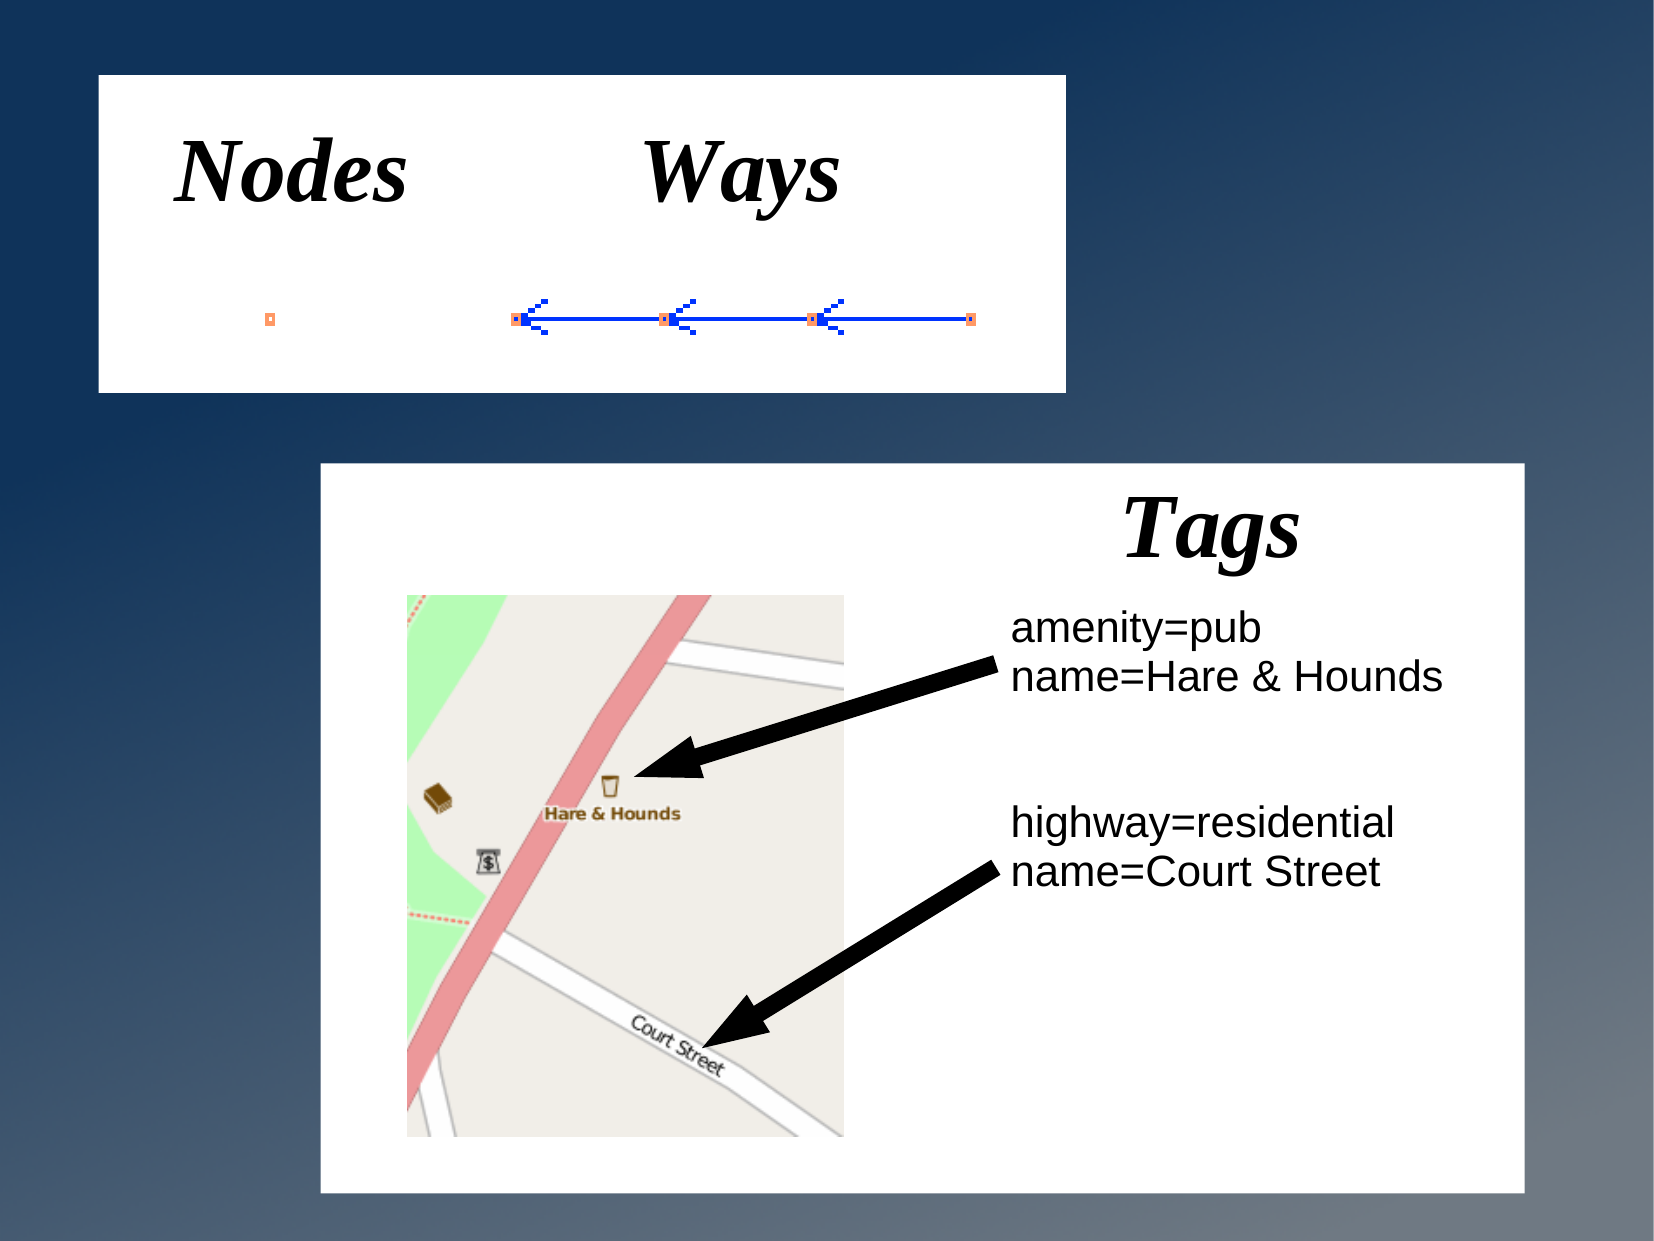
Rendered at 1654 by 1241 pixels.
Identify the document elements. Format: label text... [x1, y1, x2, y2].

text_box [98, 75, 1066, 393]
title Nodes Ways [58, 74, 960, 267]
title Tags [1086, 430, 1335, 595]
text_box [844, 674, 995, 949]
text_box [320, 463, 1525, 1194]
text_box amenity=pub name=Hare & Hounds highway=residential name=Court Street [995, 595, 1471, 981]
picture [0, 0, 1654, 1241]
